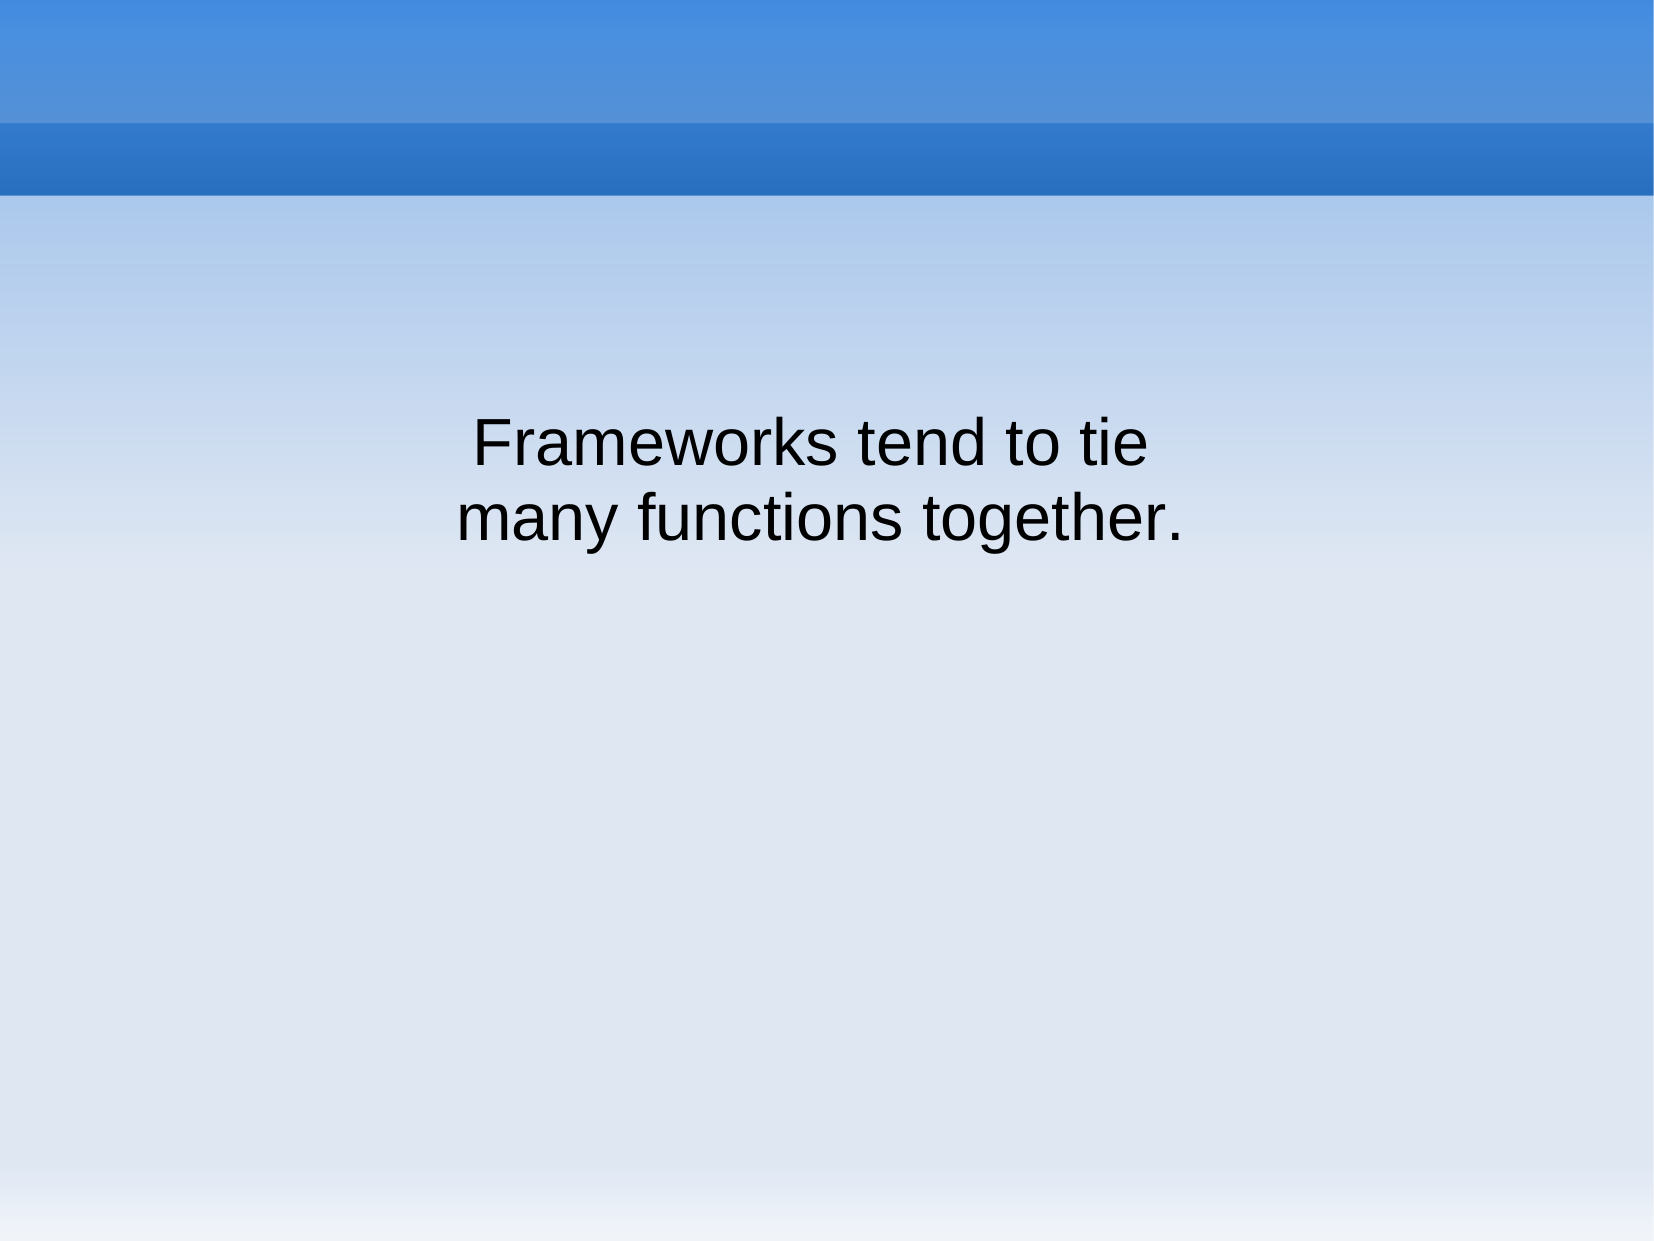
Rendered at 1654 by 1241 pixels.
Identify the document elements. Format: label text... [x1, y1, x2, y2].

subtitle Frameworks tend to tie many functions together. [76, 7, 1565, 1102]
picture [0, 0, 1654, 1241]
